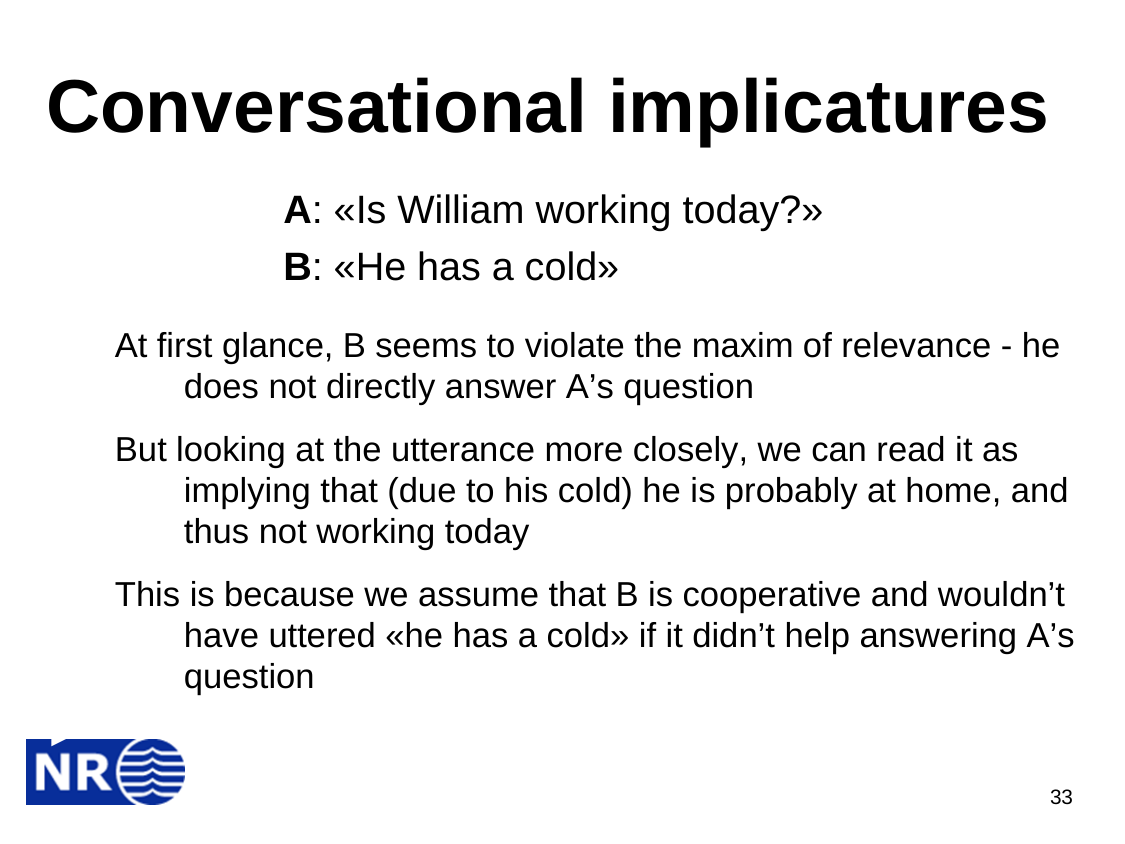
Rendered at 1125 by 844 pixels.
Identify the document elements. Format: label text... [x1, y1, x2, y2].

list At first glance, B seems to violate the maxim of relevance - he does not directly answer A’s question But looking at the utterance more closely, we can read it as implying that (due to his cold) he is probably at home, and thus not working today This is because we assume that B is cooperative and wouldn’t have uttered «he has a cold» if it didn’t help answering A’s question [30, 315, 1095, 706]
title Conversational implicatures [30, 32, 1095, 157]
text_box A: «Is William working today?» B: «He has a cold» [278, 198, 833, 292]
text_box [1035, 776, 1095, 812]
